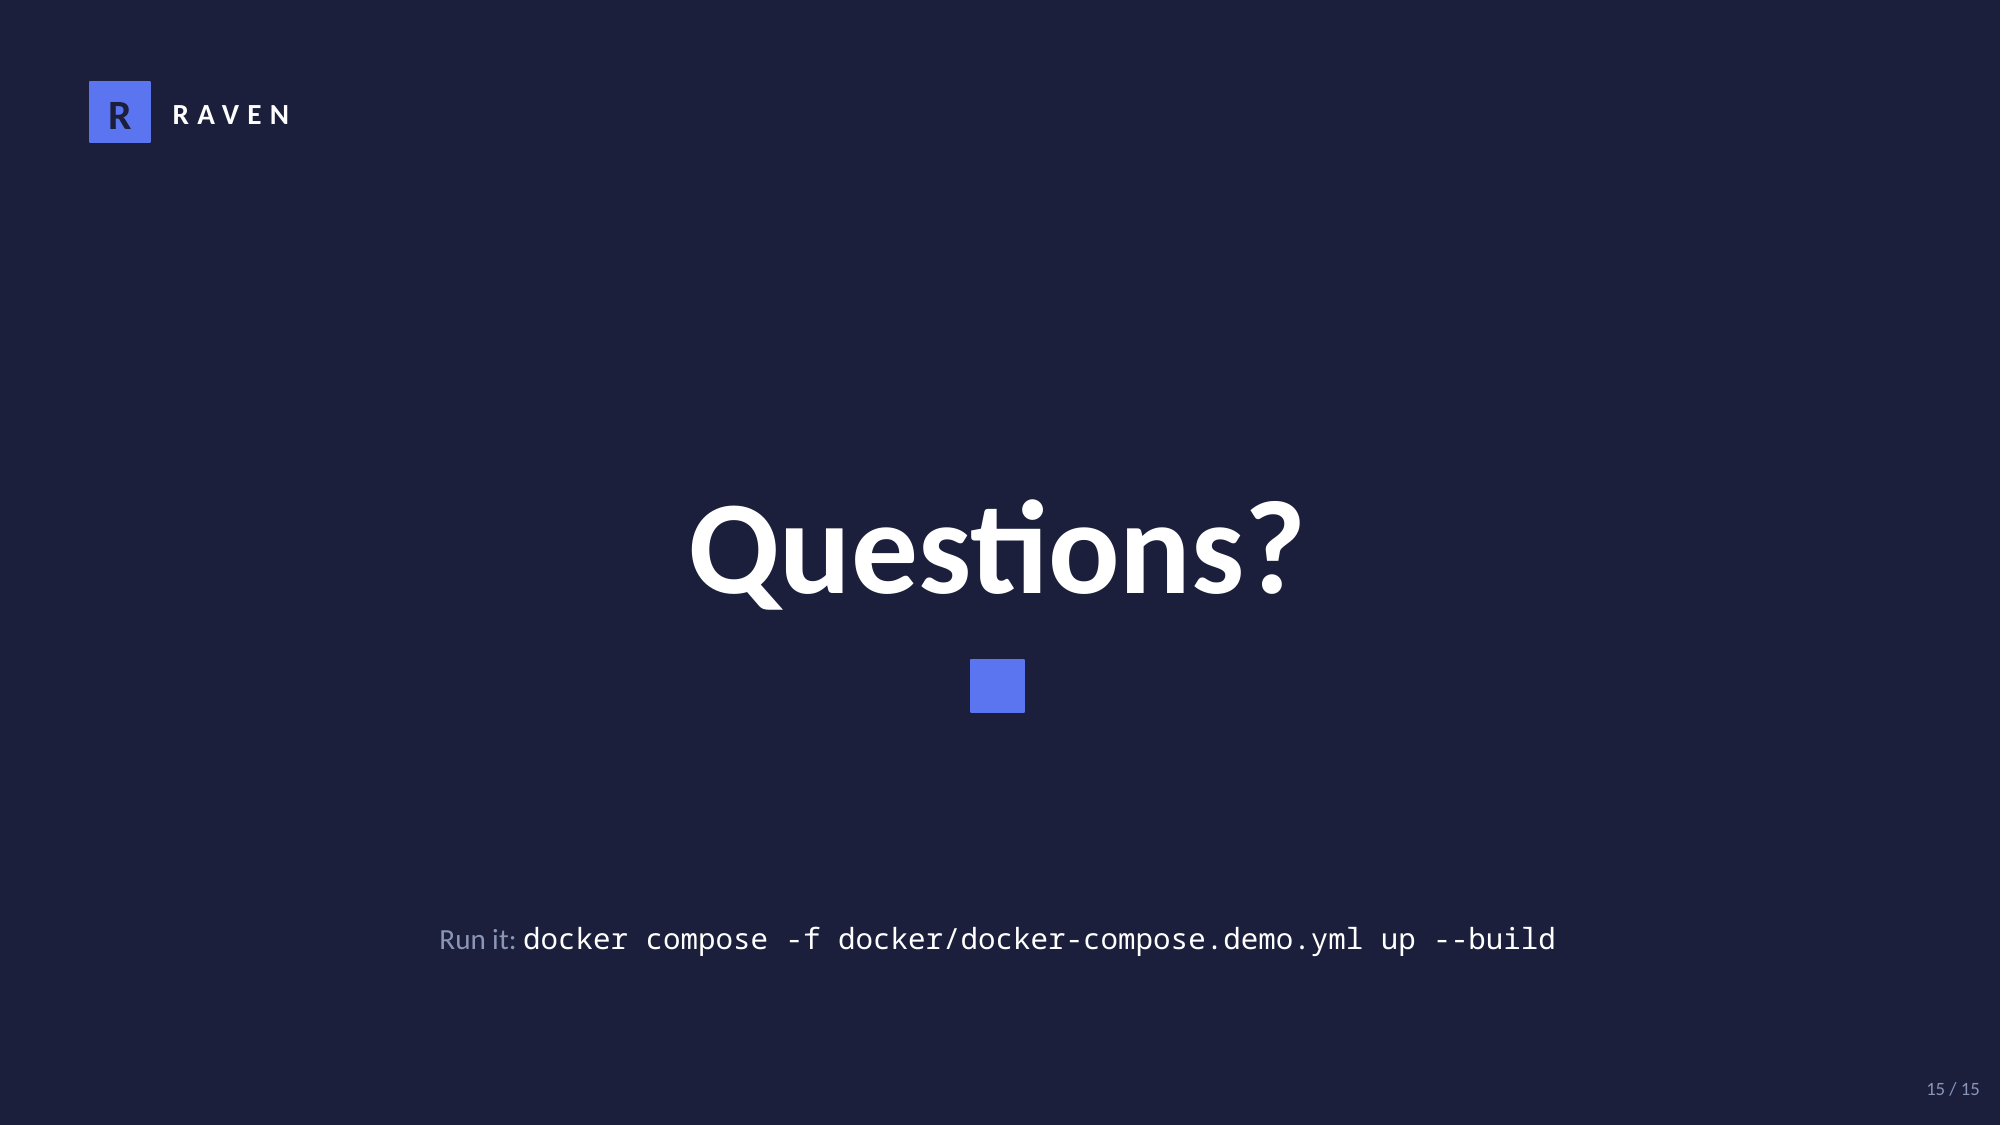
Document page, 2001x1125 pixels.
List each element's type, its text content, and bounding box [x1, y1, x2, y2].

text_box Run it: docker compose -f docker/docker-compose.demo.yml up --build [89, 907, 1905, 968]
text_box R [89, 82, 150, 143]
text_box [971, 660, 1024, 713]
text_box 15 / 15 [1844, 1064, 1980, 1110]
text_box RAVEN [172, 89, 773, 135]
text_box Questions? [89, 449, 1905, 630]
